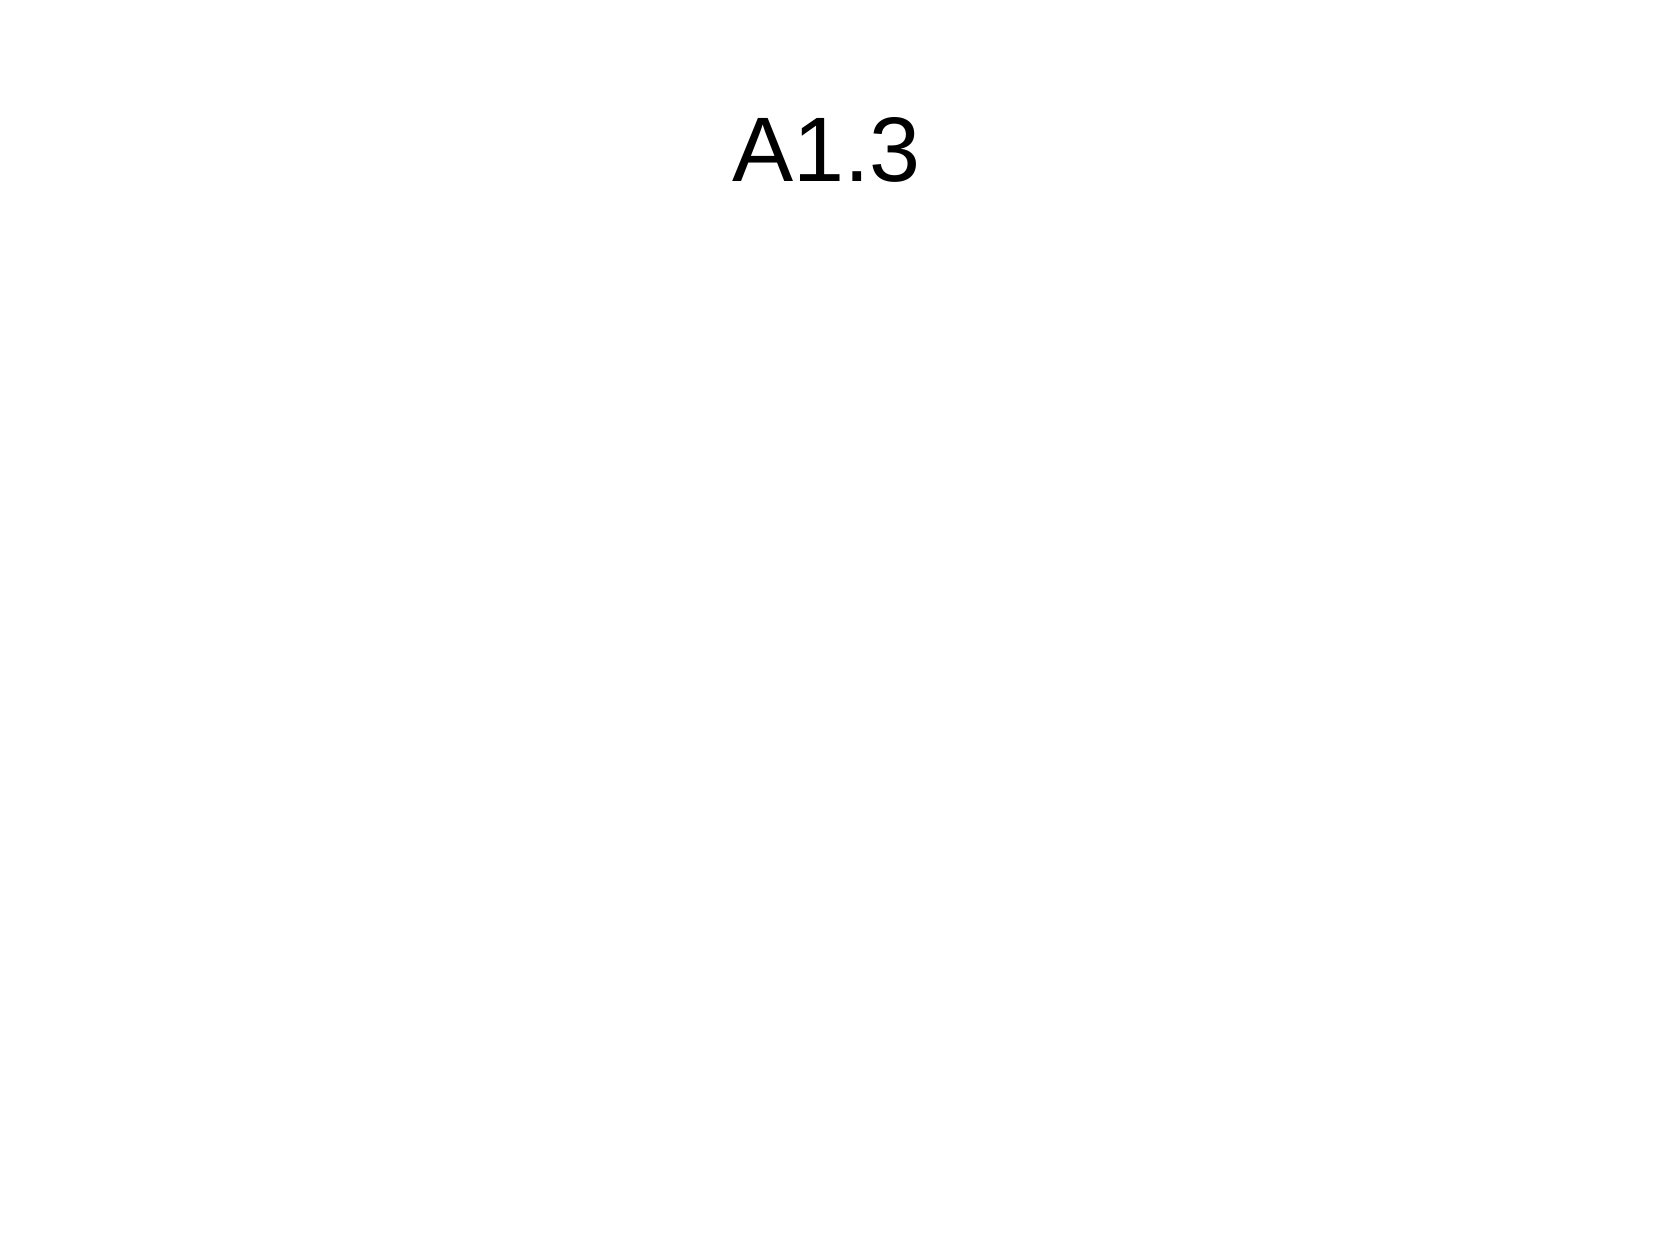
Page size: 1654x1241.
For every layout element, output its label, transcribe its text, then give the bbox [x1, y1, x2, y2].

title A1.3 [82, 56, 1571, 250]
